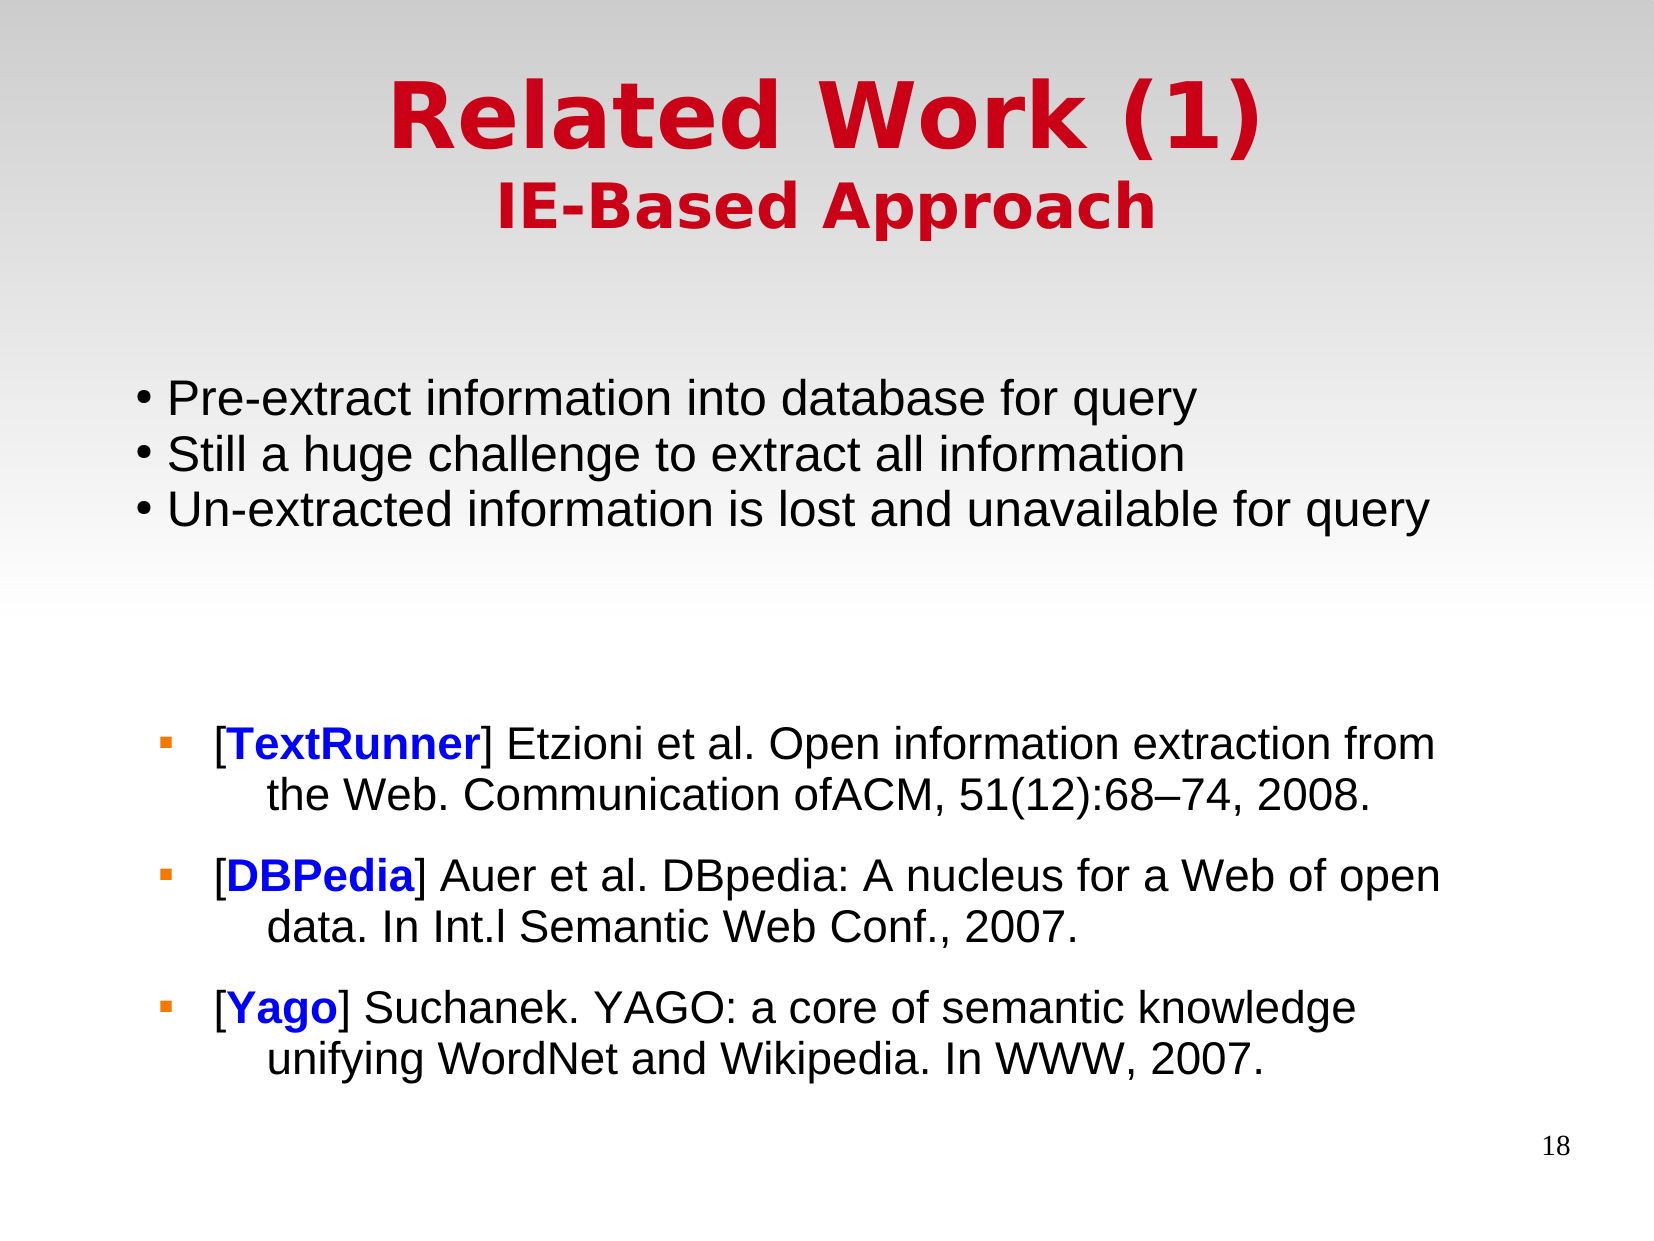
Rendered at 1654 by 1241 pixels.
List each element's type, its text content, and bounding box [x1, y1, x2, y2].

title Related Work (1) IE-Based Approach [82, 56, 1571, 250]
text_box [TextRunner] Etzioni et al. Open information extraction from the Web. Communication ofACM, 51(12):68–74, 2008. [DBPedia] Auer et al. DBpedia: A nucleus for a Web of open data. In Int.l Semantic Web Conf., 2007. [Yago] Suchanek. YAGO: a core of semantic knowledge unifying WordNet and Wikipedia. In WWW, 2007. [124, 717, 1487, 1085]
text_box Pre-extract information into database for query Still a huge challenge to extract all information Un-extracted information is lost and unavailable for query [120, 362, 1477, 564]
